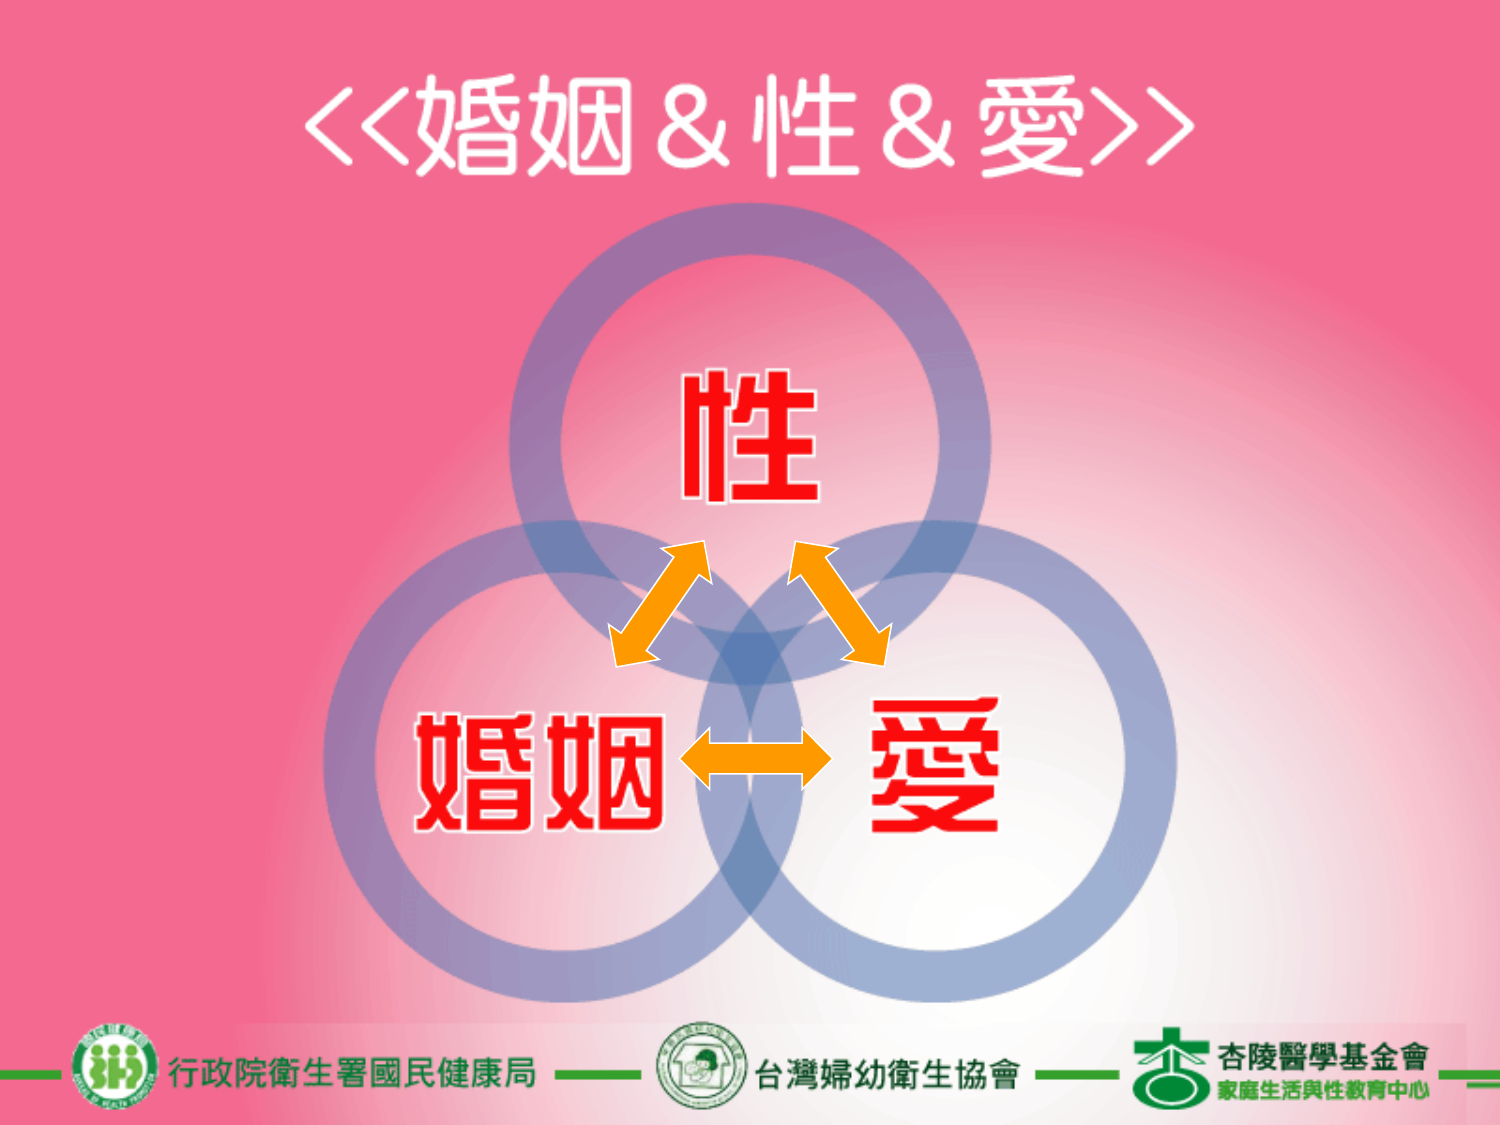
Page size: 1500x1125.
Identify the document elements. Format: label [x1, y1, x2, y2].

picture [0, 0, 1500, 1125]
text_box [679, 727, 833, 790]
text_box [608, 540, 712, 668]
text_box [787, 541, 892, 667]
